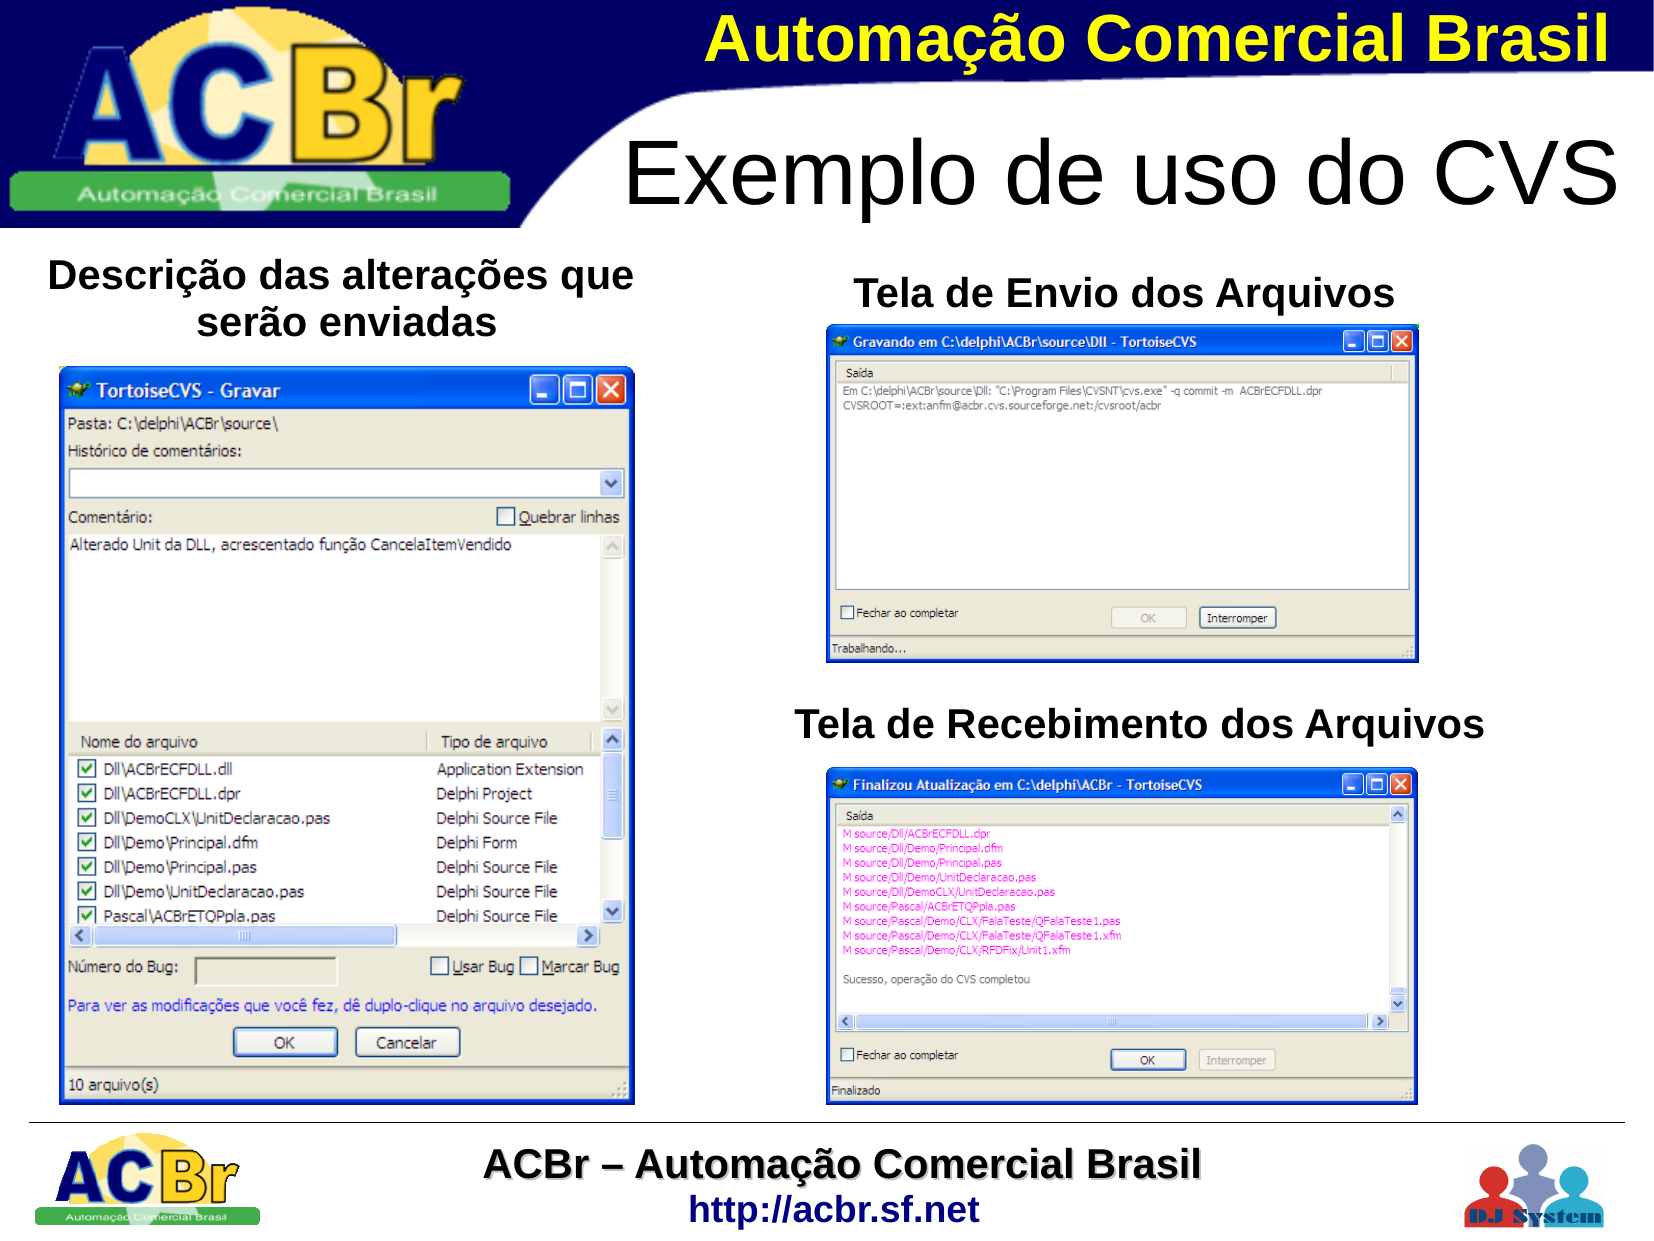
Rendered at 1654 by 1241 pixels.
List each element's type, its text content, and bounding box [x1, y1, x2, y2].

picture [33, 1131, 261, 1228]
text_box Descrição das alterações que serão enviadas [32, 244, 650, 355]
text_box Tela de Envio dos Arquivos [838, 262, 1410, 324]
picture [826, 767, 1418, 1105]
title Exemplo de uso do CVS [620, 121, 1625, 224]
picture [826, 324, 1419, 663]
picture [0, 0, 1654, 228]
text_box Tela de Recebimento dos Arquivos [779, 693, 1501, 756]
picture [1463, 1144, 1607, 1229]
picture [59, 366, 635, 1105]
